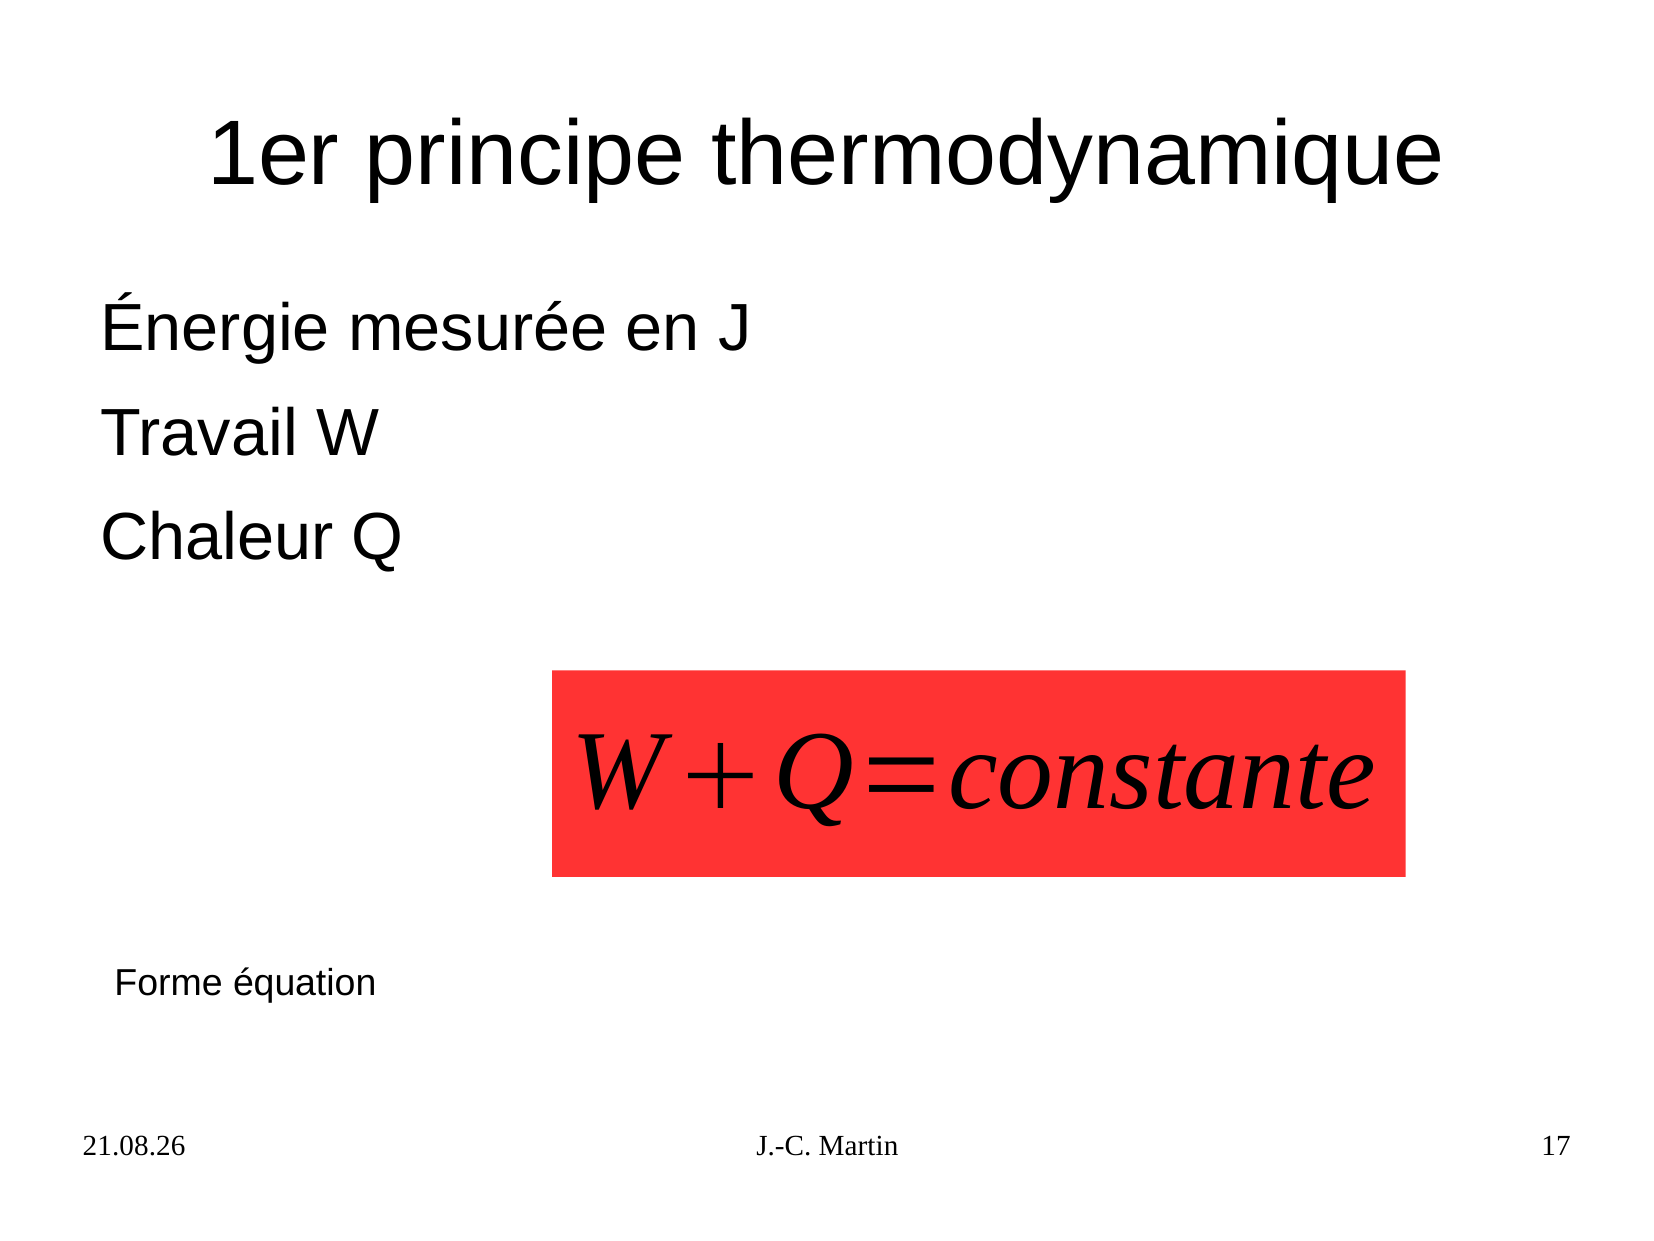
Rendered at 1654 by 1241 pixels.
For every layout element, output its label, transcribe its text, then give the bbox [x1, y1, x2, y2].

chart [543, 702, 1403, 838]
text_box Forme équation [99, 953, 392, 1016]
list Énergie mesurée en J Travail W Chaleur Q [82, 290, 1571, 1109]
title 1er principe thermodynamique [82, 49, 1571, 257]
